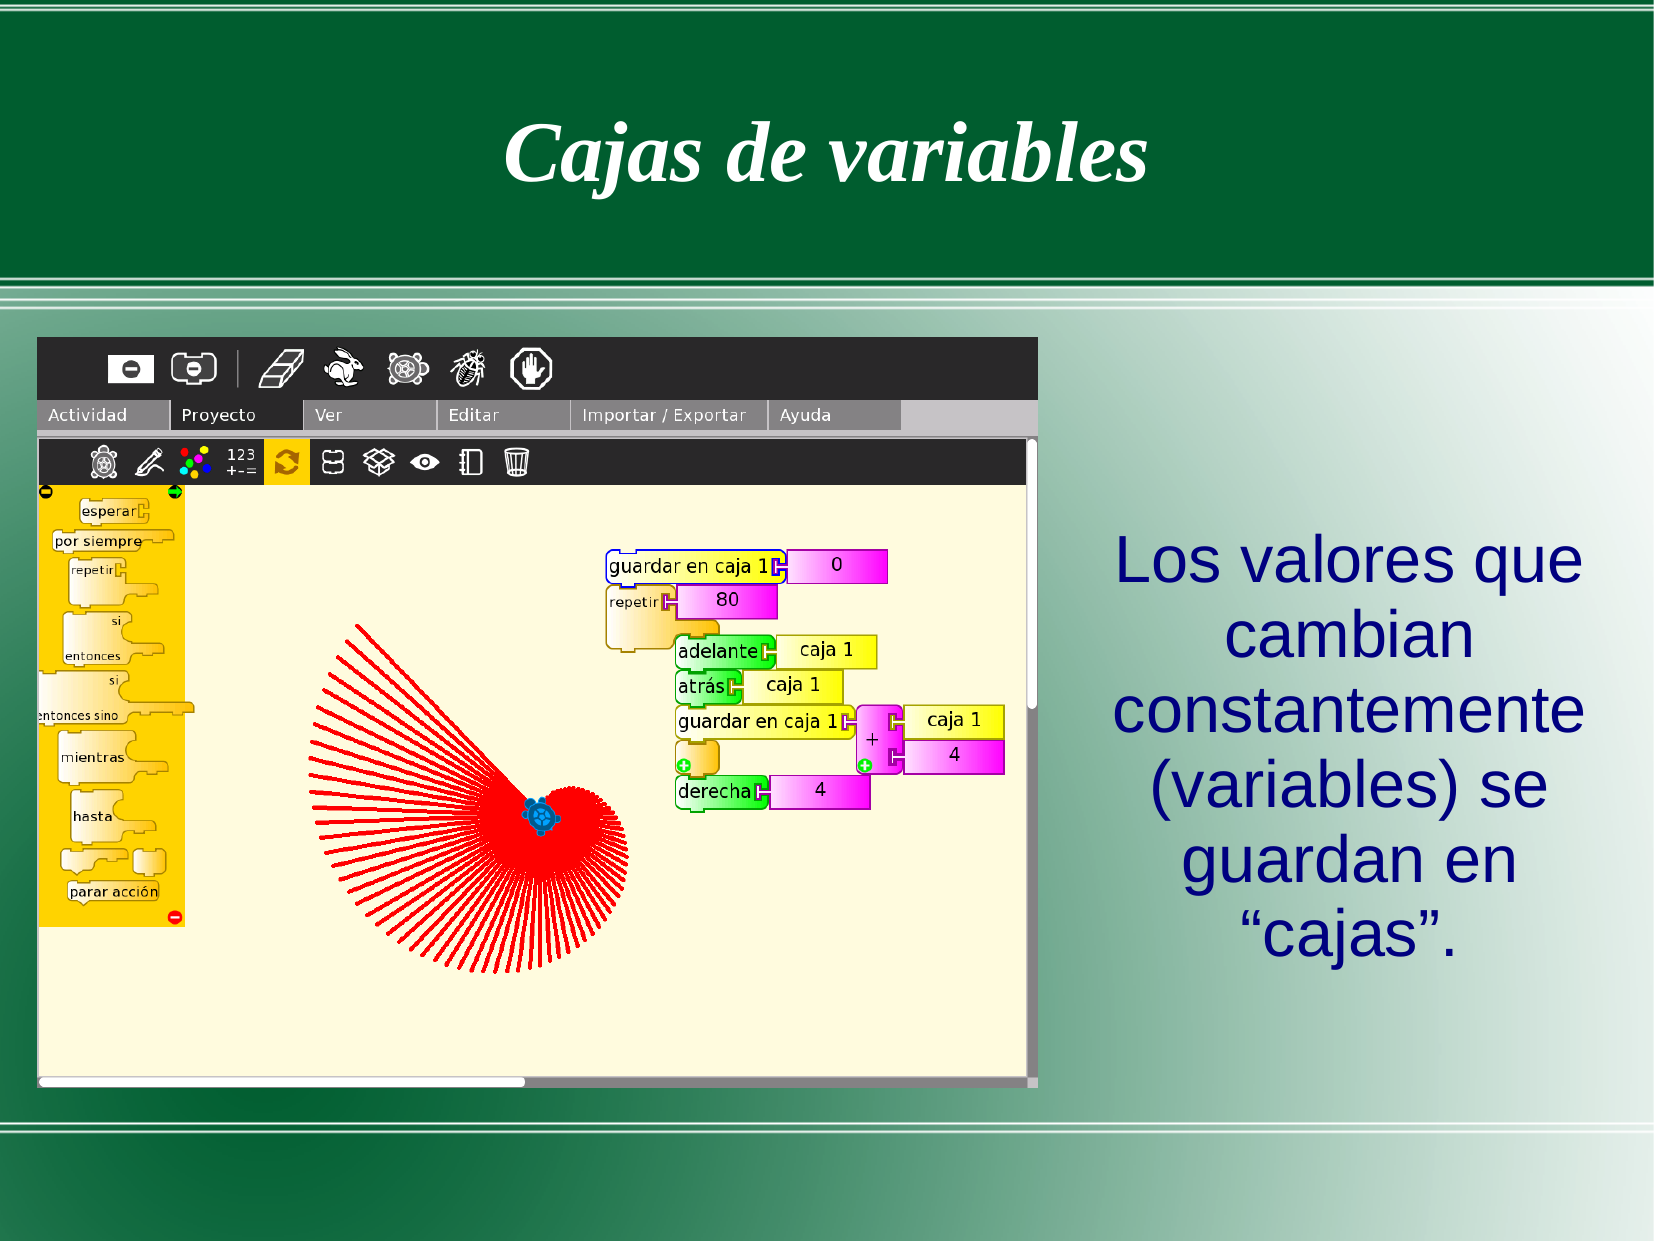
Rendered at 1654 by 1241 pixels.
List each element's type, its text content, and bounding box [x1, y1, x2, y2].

picture [0, 0, 1654, 1241]
title Cajas de variables [82, 49, 1571, 257]
subtitle Los valores que cambian constantemente (variables) se guardan en “cajas”. [1087, 337, 1613, 1156]
